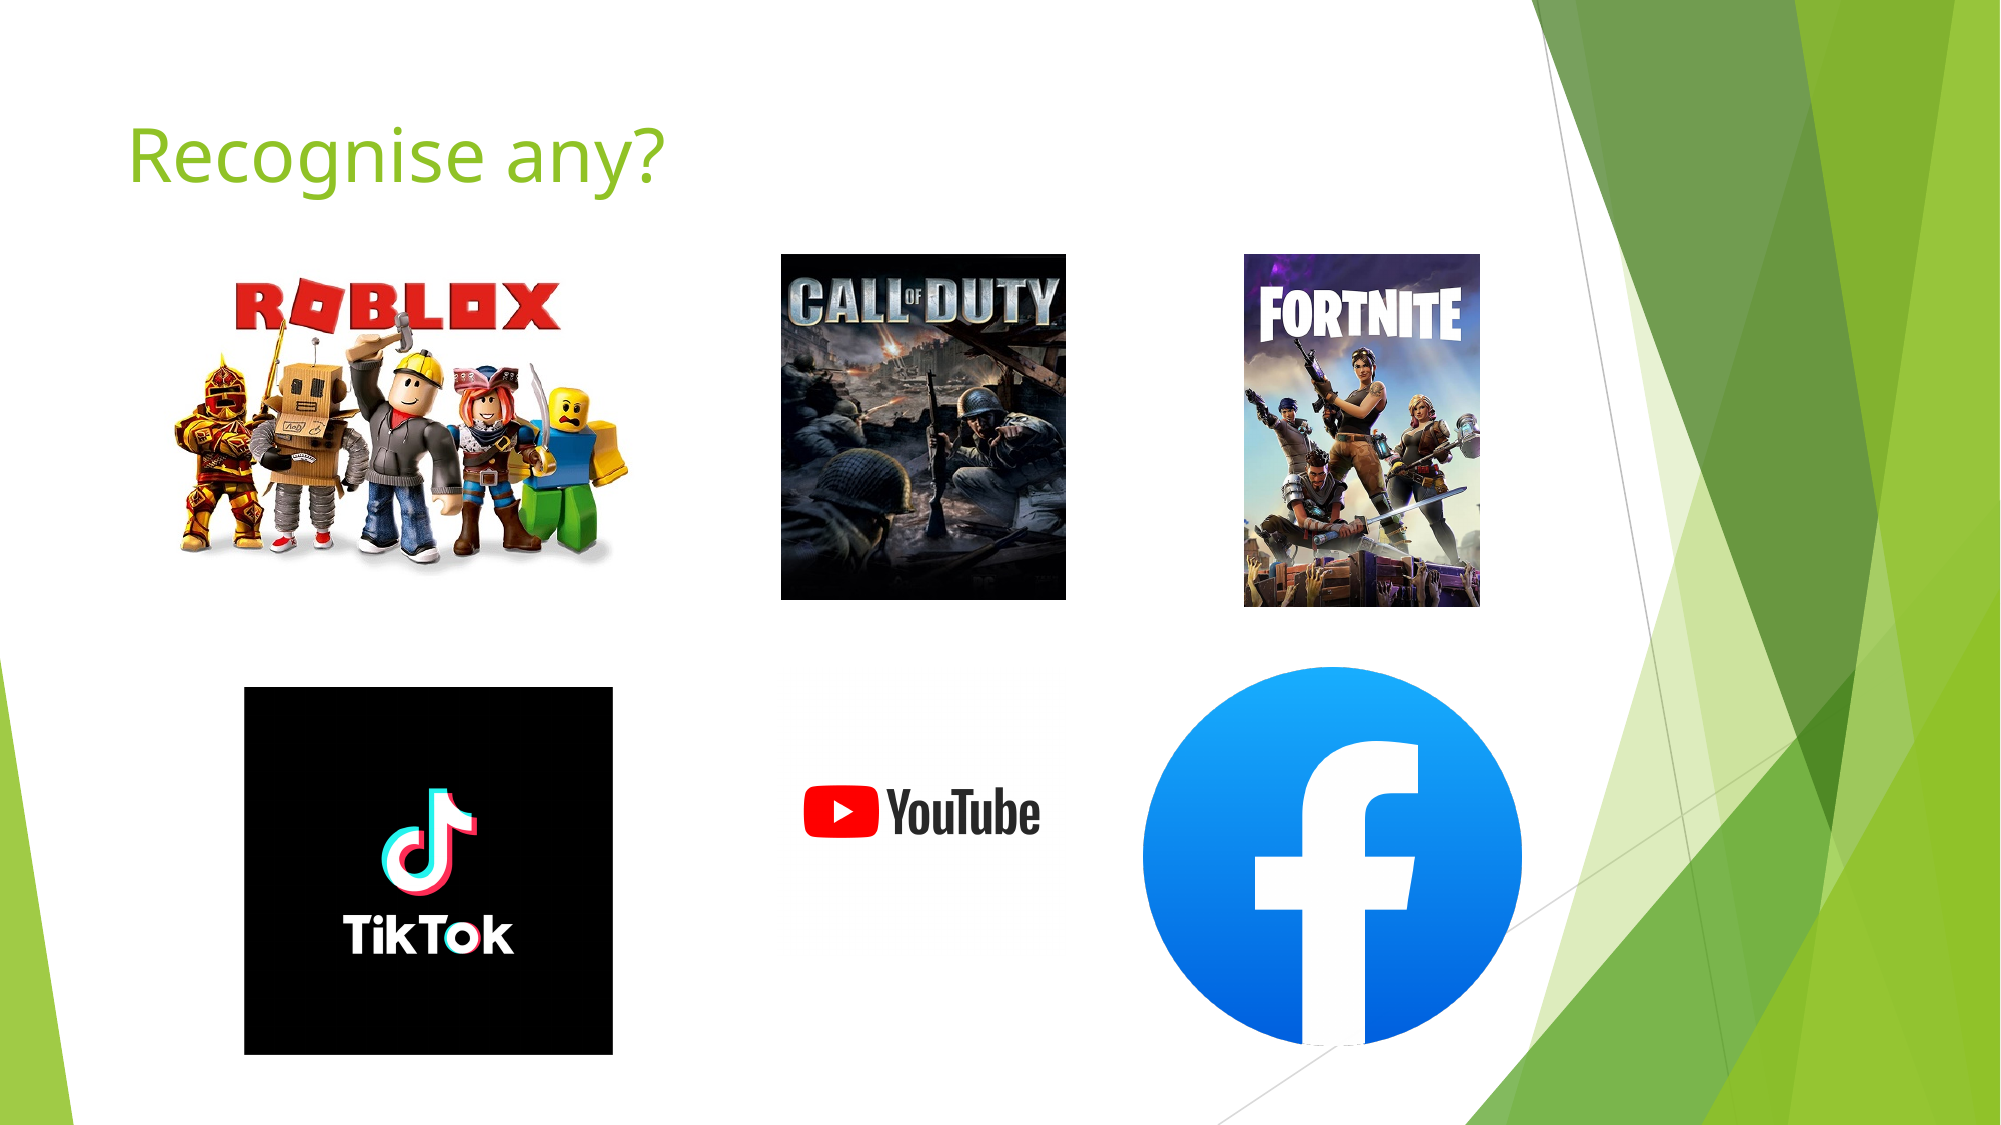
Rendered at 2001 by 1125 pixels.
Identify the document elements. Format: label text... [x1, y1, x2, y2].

picture [244, 687, 613, 1055]
picture [1244, 254, 1480, 607]
picture [135, 254, 667, 587]
picture [1143, 667, 1522, 1046]
picture [781, 254, 1066, 601]
picture [777, 667, 1066, 956]
title Recognise any? [111, 99, 1522, 225]
